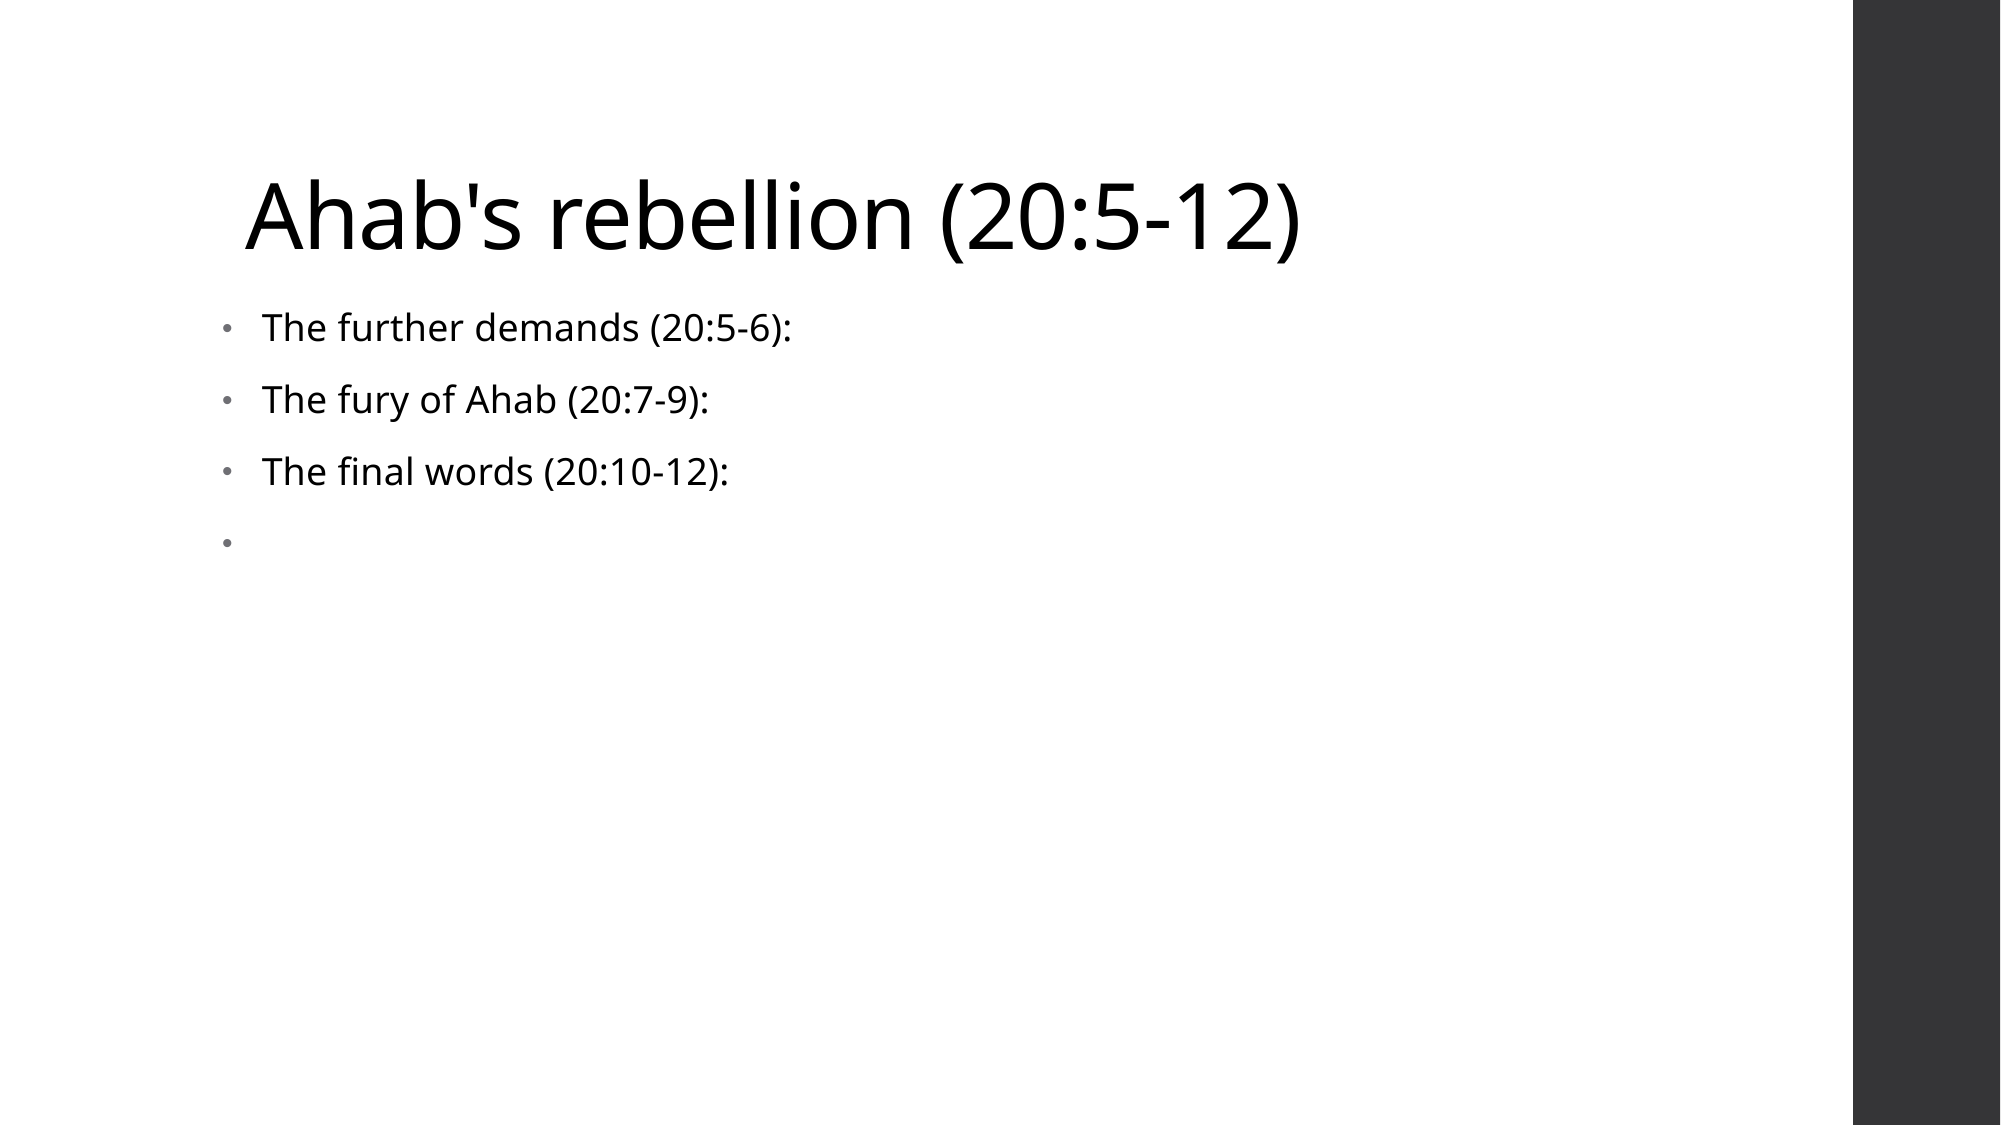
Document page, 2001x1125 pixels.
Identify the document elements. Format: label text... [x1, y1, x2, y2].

list The further demands (20:5-6): The fury of Ahab (20:7-9): The final words (20:10-12): [206, 299, 1617, 1014]
title Ahab's rebellion (20:5-12) [206, 60, 1797, 278]
